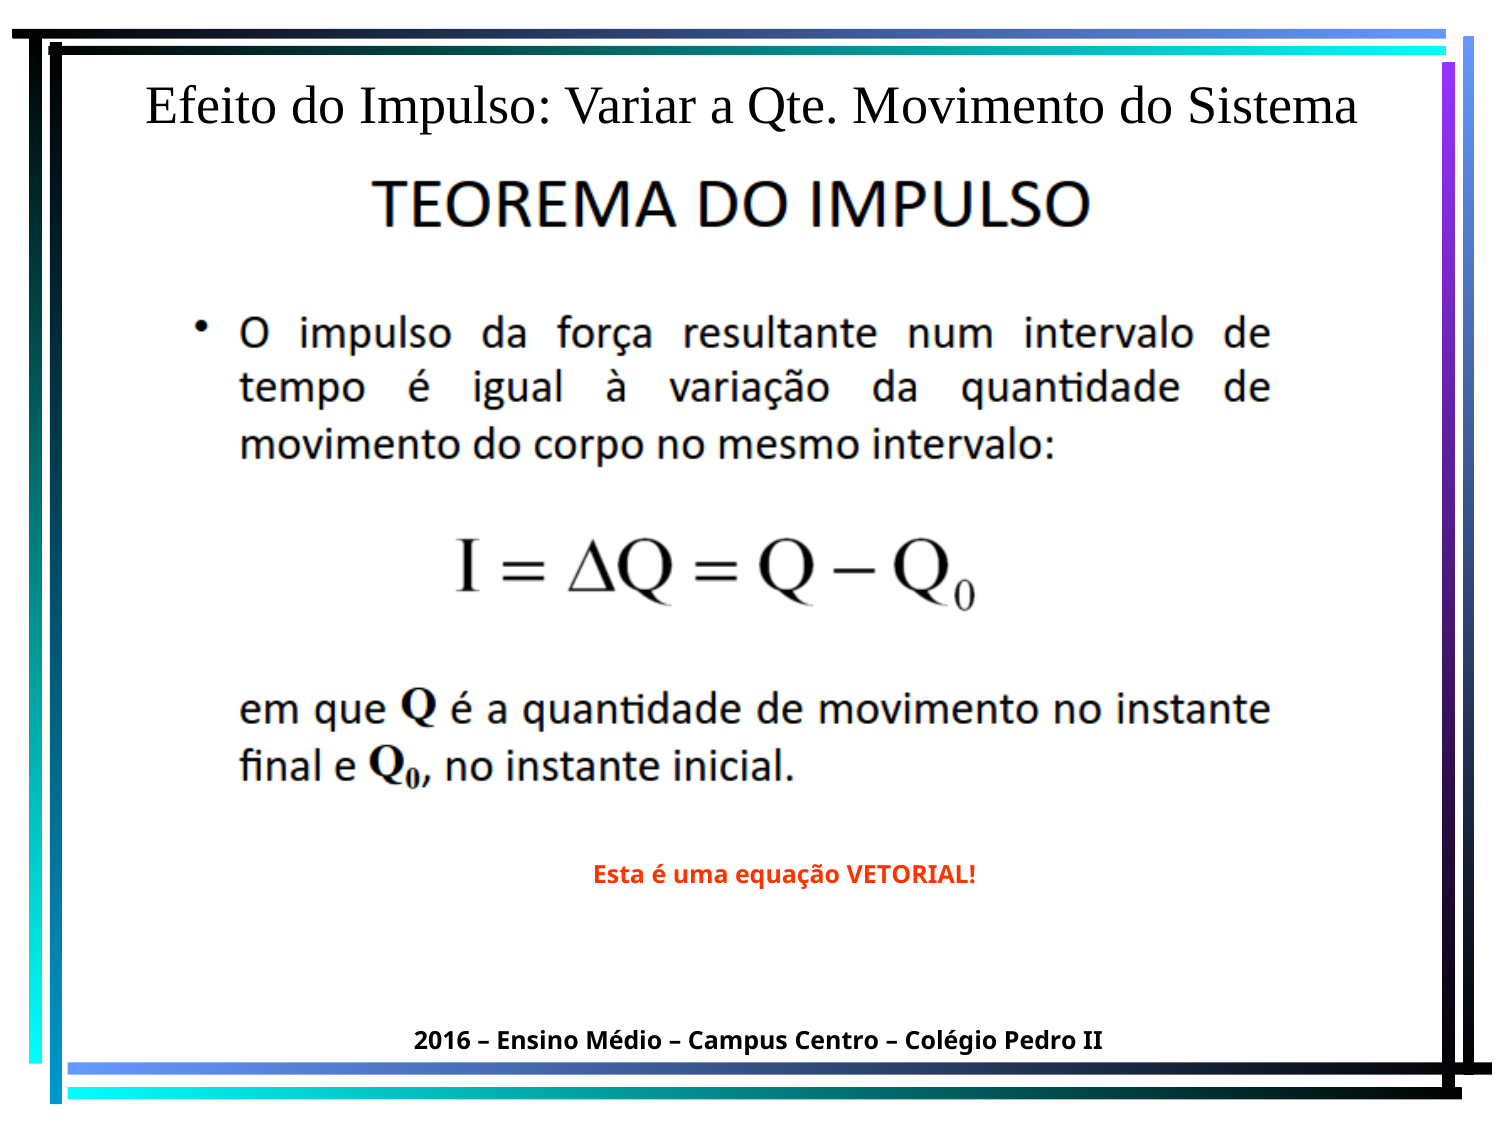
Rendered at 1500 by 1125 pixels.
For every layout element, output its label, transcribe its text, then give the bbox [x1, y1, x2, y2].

picture [0, 0, 1500, 1125]
title Efeito do Impulso: Variar a Qte. Movimento do Sistema [88, 63, 1418, 154]
text_box Esta é uma equação VETORIAL! [578, 851, 992, 897]
text_box 2016 – Ensino Médio – Campus Centro – Colégio Pedro II [399, 1018, 1119, 1064]
